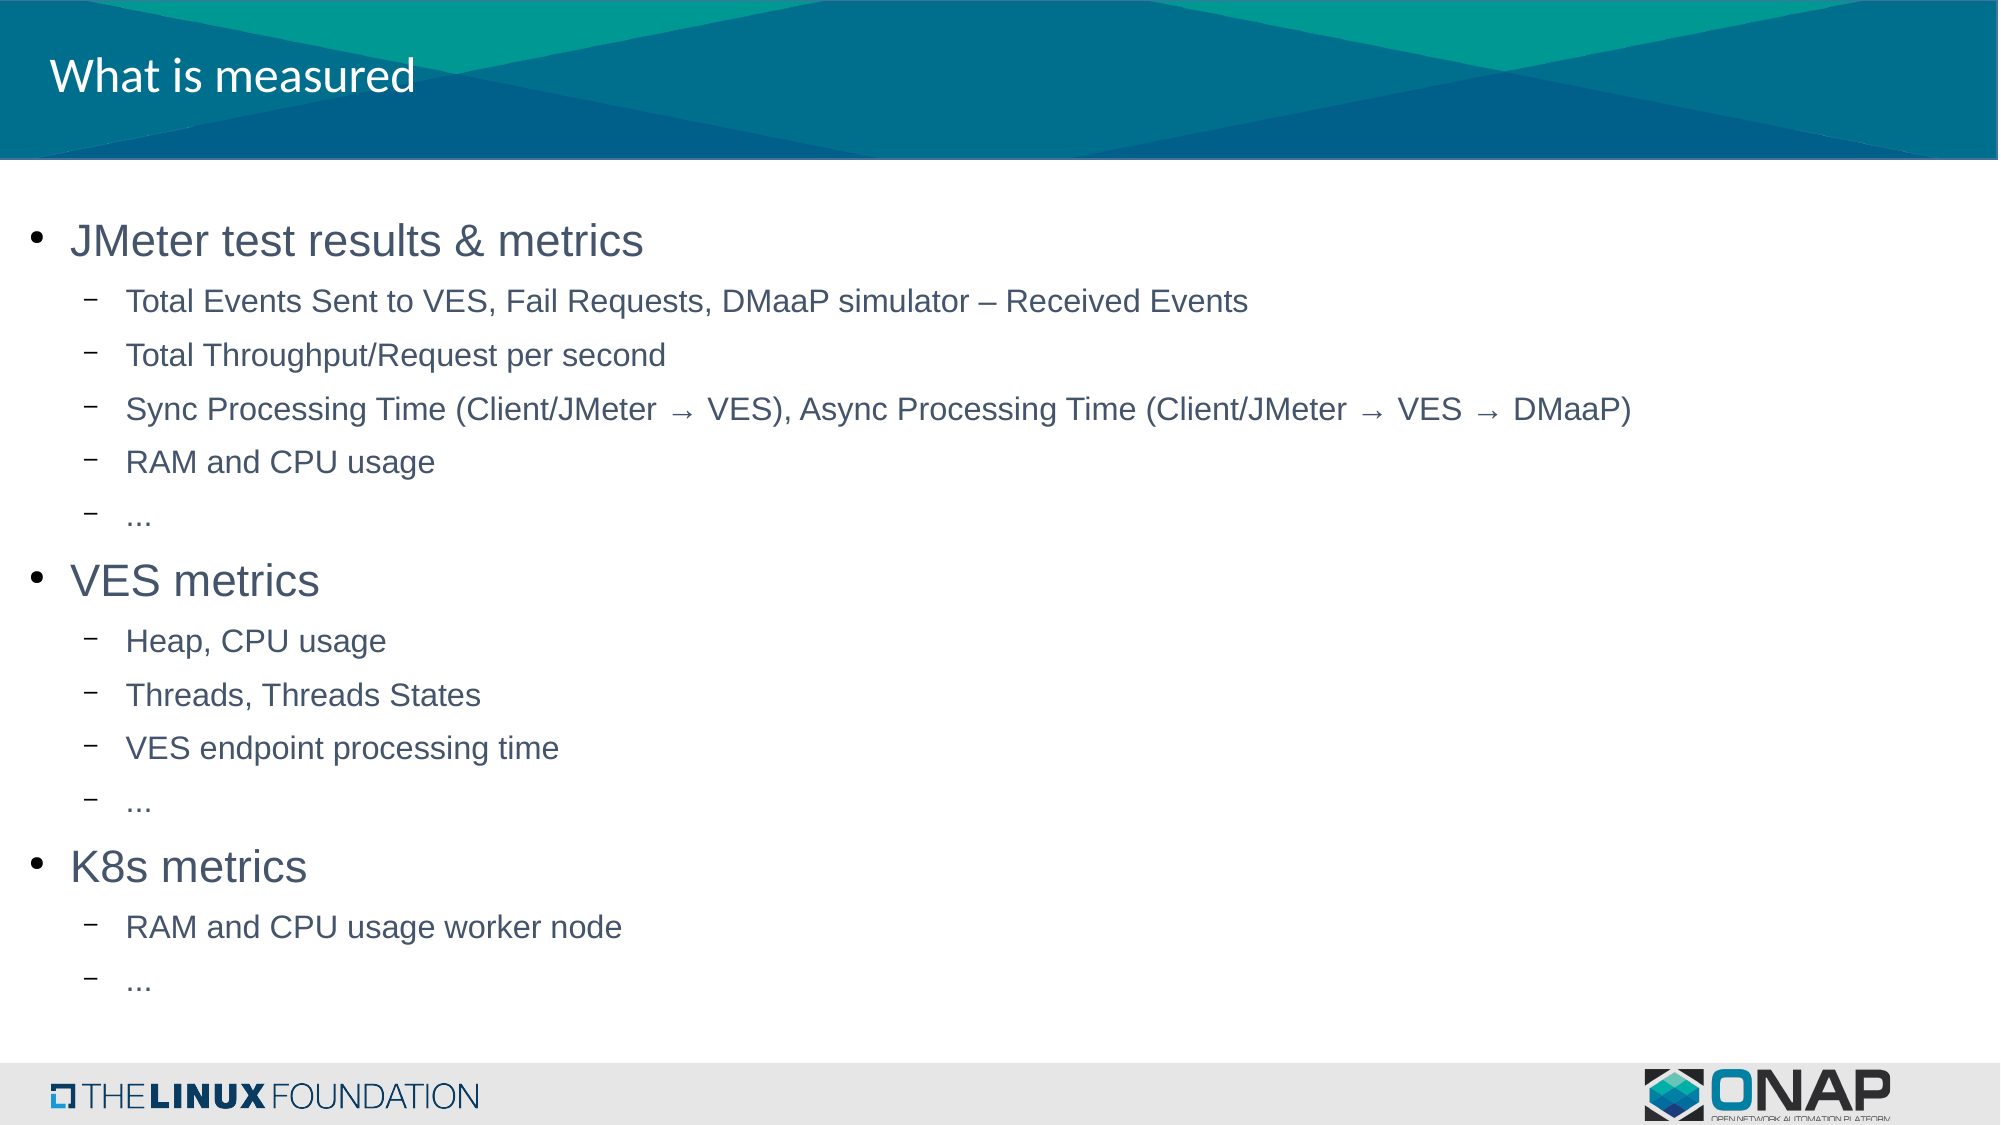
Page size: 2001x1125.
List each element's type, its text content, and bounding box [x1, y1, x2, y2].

list JMeter test results & metrics Total Events Sent to VES, Fail Requests, DMaaP simulator – Received Events Total Throughput/Request per second Sync Processing Time (Client/JMeter → VES), Async Processing Time (Client/JMeter → VES → DMaaP) RAM and CPU usage ... VES metrics Heap, CPU usage Threads, Threads States VES endpoint processing time ... K8s metrics RAM and CPU usage worker node ... [0, 210, 1989, 1008]
title What is measured [34, 0, 1923, 158]
picture [51, 1083, 478, 1109]
